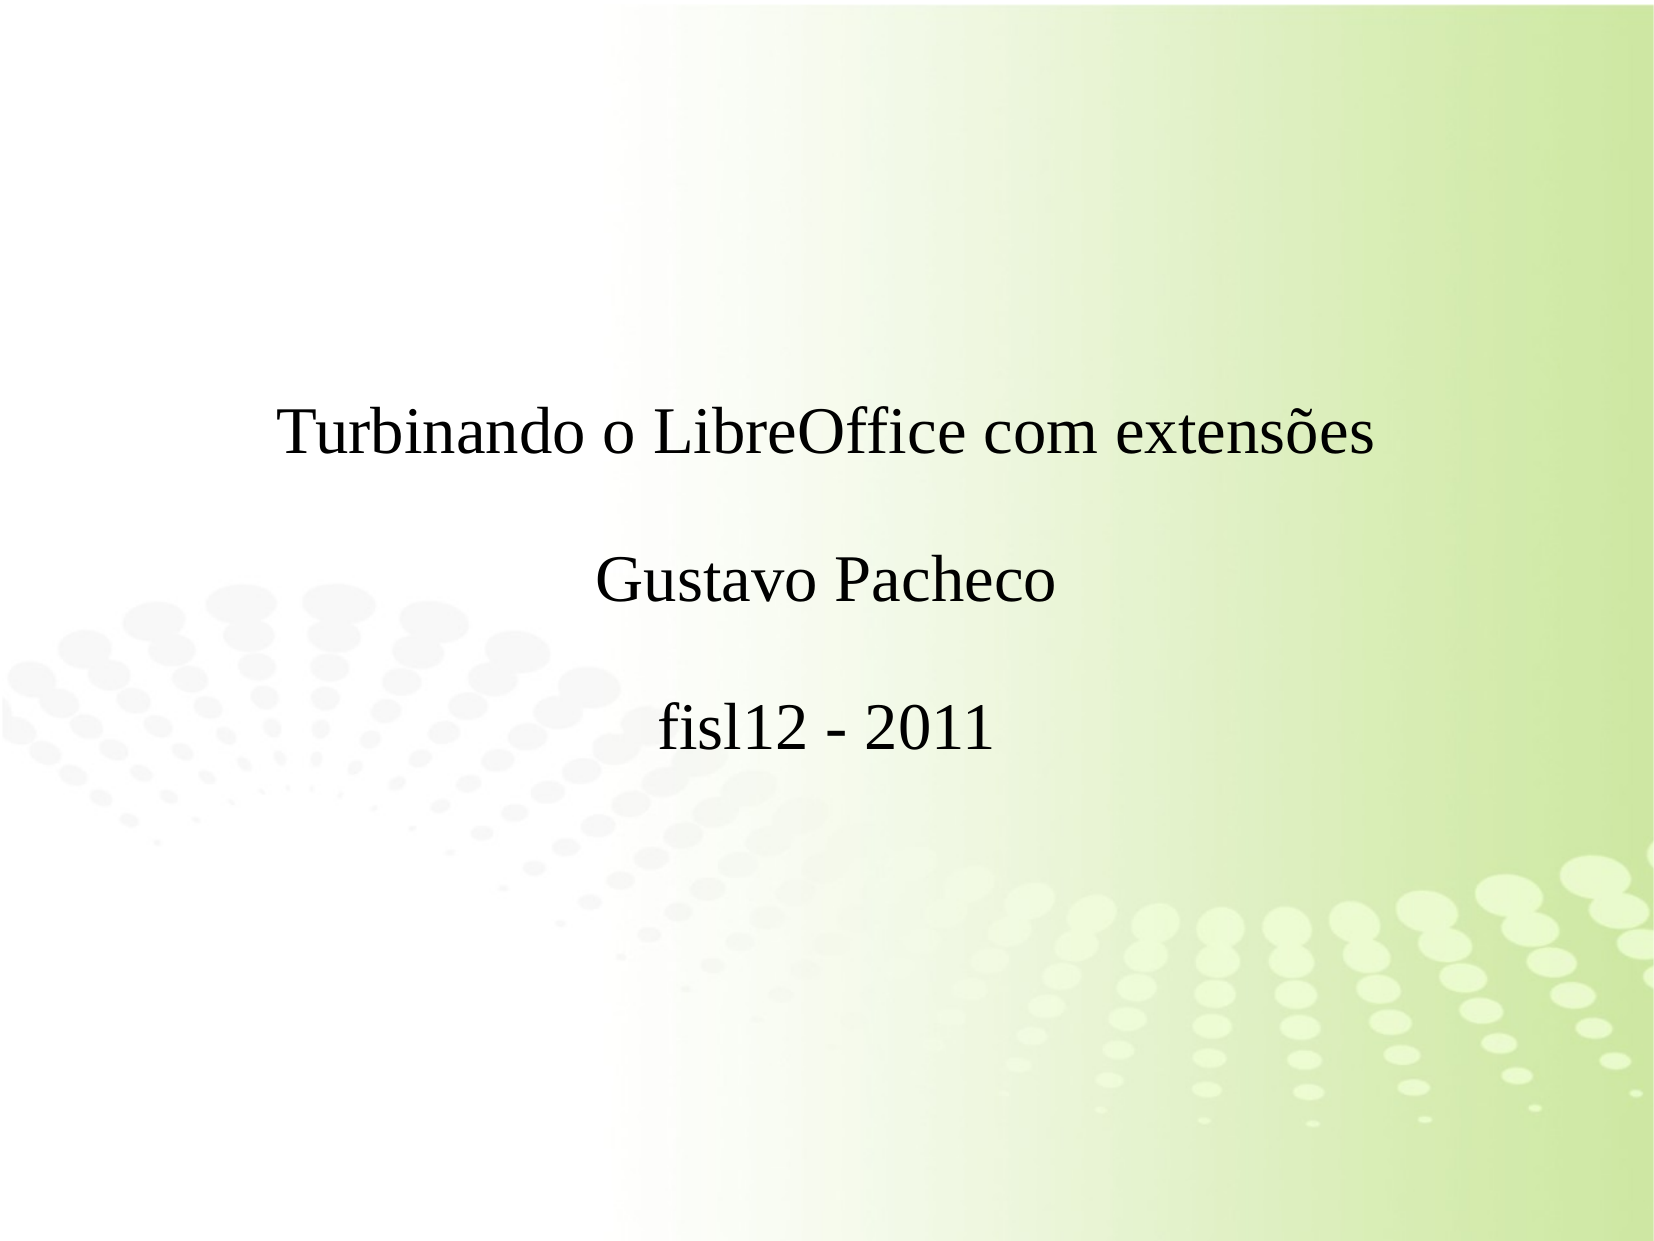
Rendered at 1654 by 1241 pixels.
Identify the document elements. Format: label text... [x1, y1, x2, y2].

subtitle Turbinando o LibreOffice com extensões Gustavo Pacheco fisl12 - 2011 [82, 49, 1571, 1109]
picture [4, 7, 1653, 1241]
